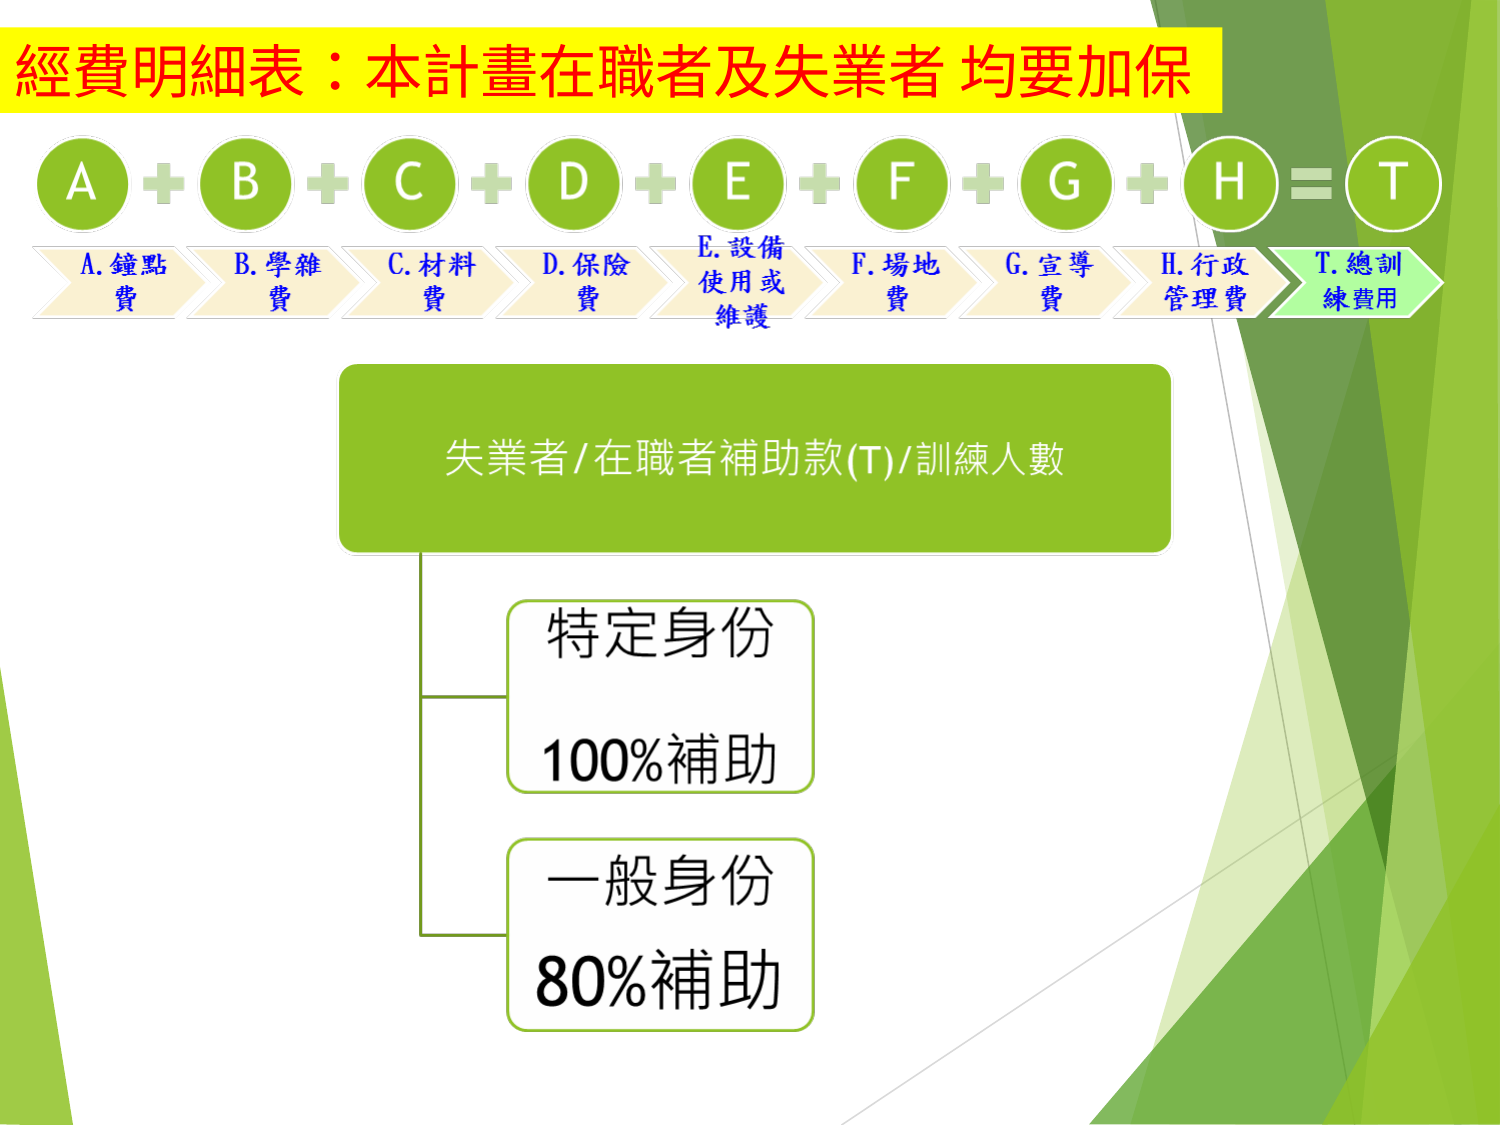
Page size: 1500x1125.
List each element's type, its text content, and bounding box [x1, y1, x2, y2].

text_box 經費明細表：本計畫在職者及失業者 均要加保 [0, 27, 1223, 113]
picture [31, 69, 1445, 1098]
